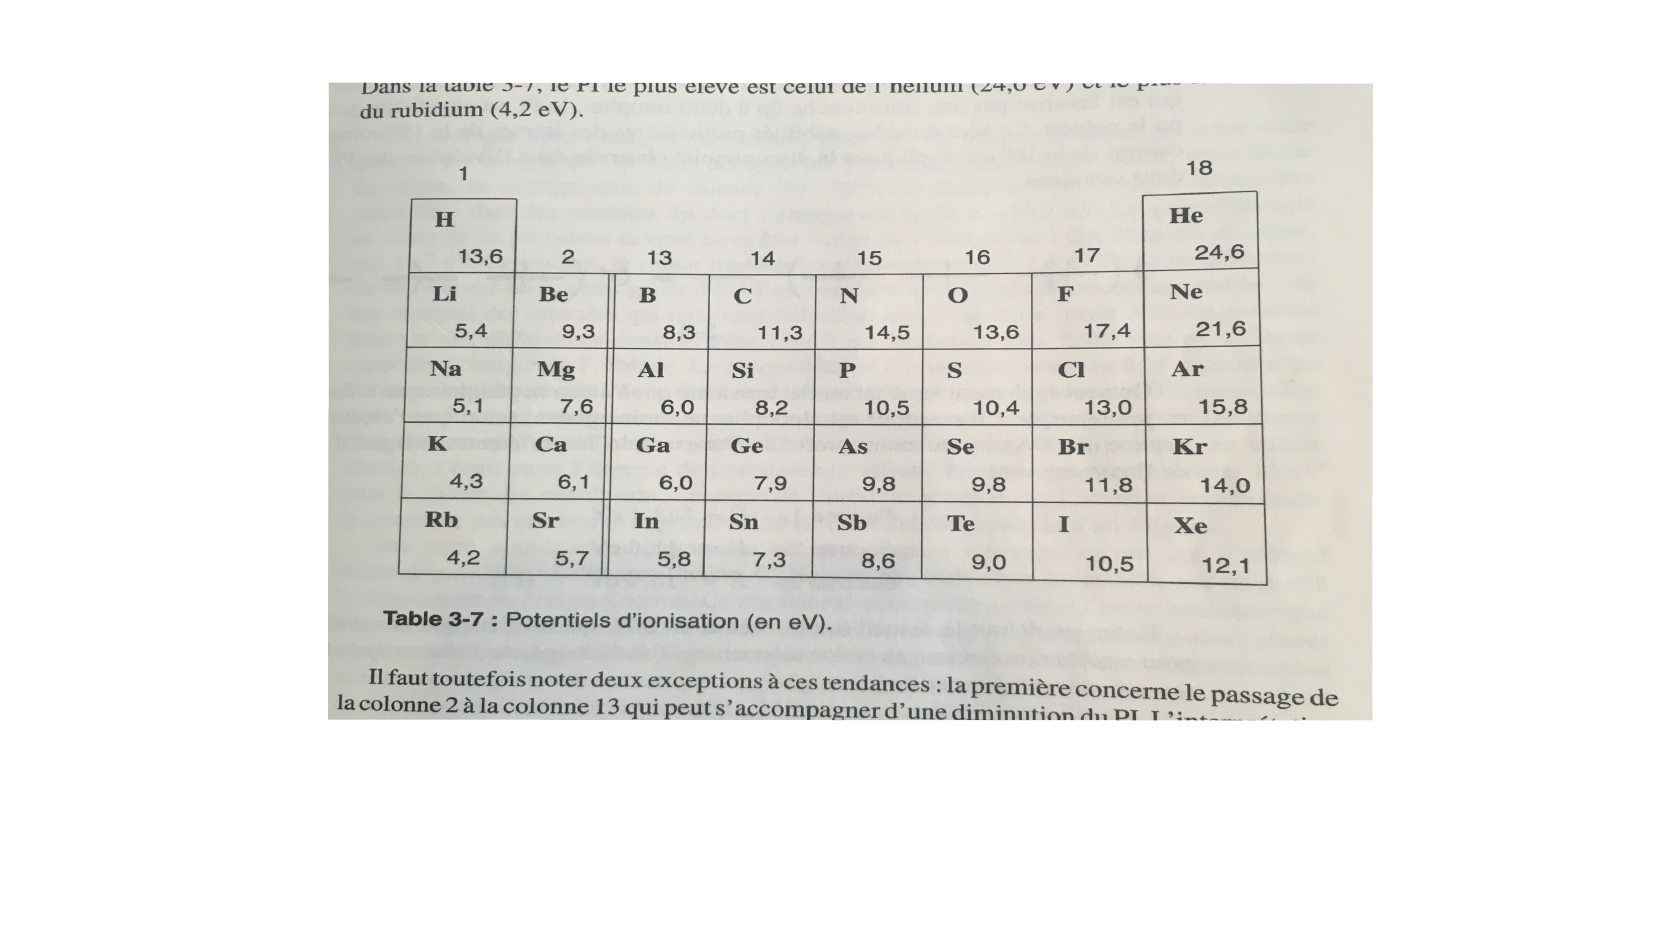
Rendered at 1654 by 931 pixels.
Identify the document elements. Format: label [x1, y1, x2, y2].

picture [327, 82, 1373, 721]
